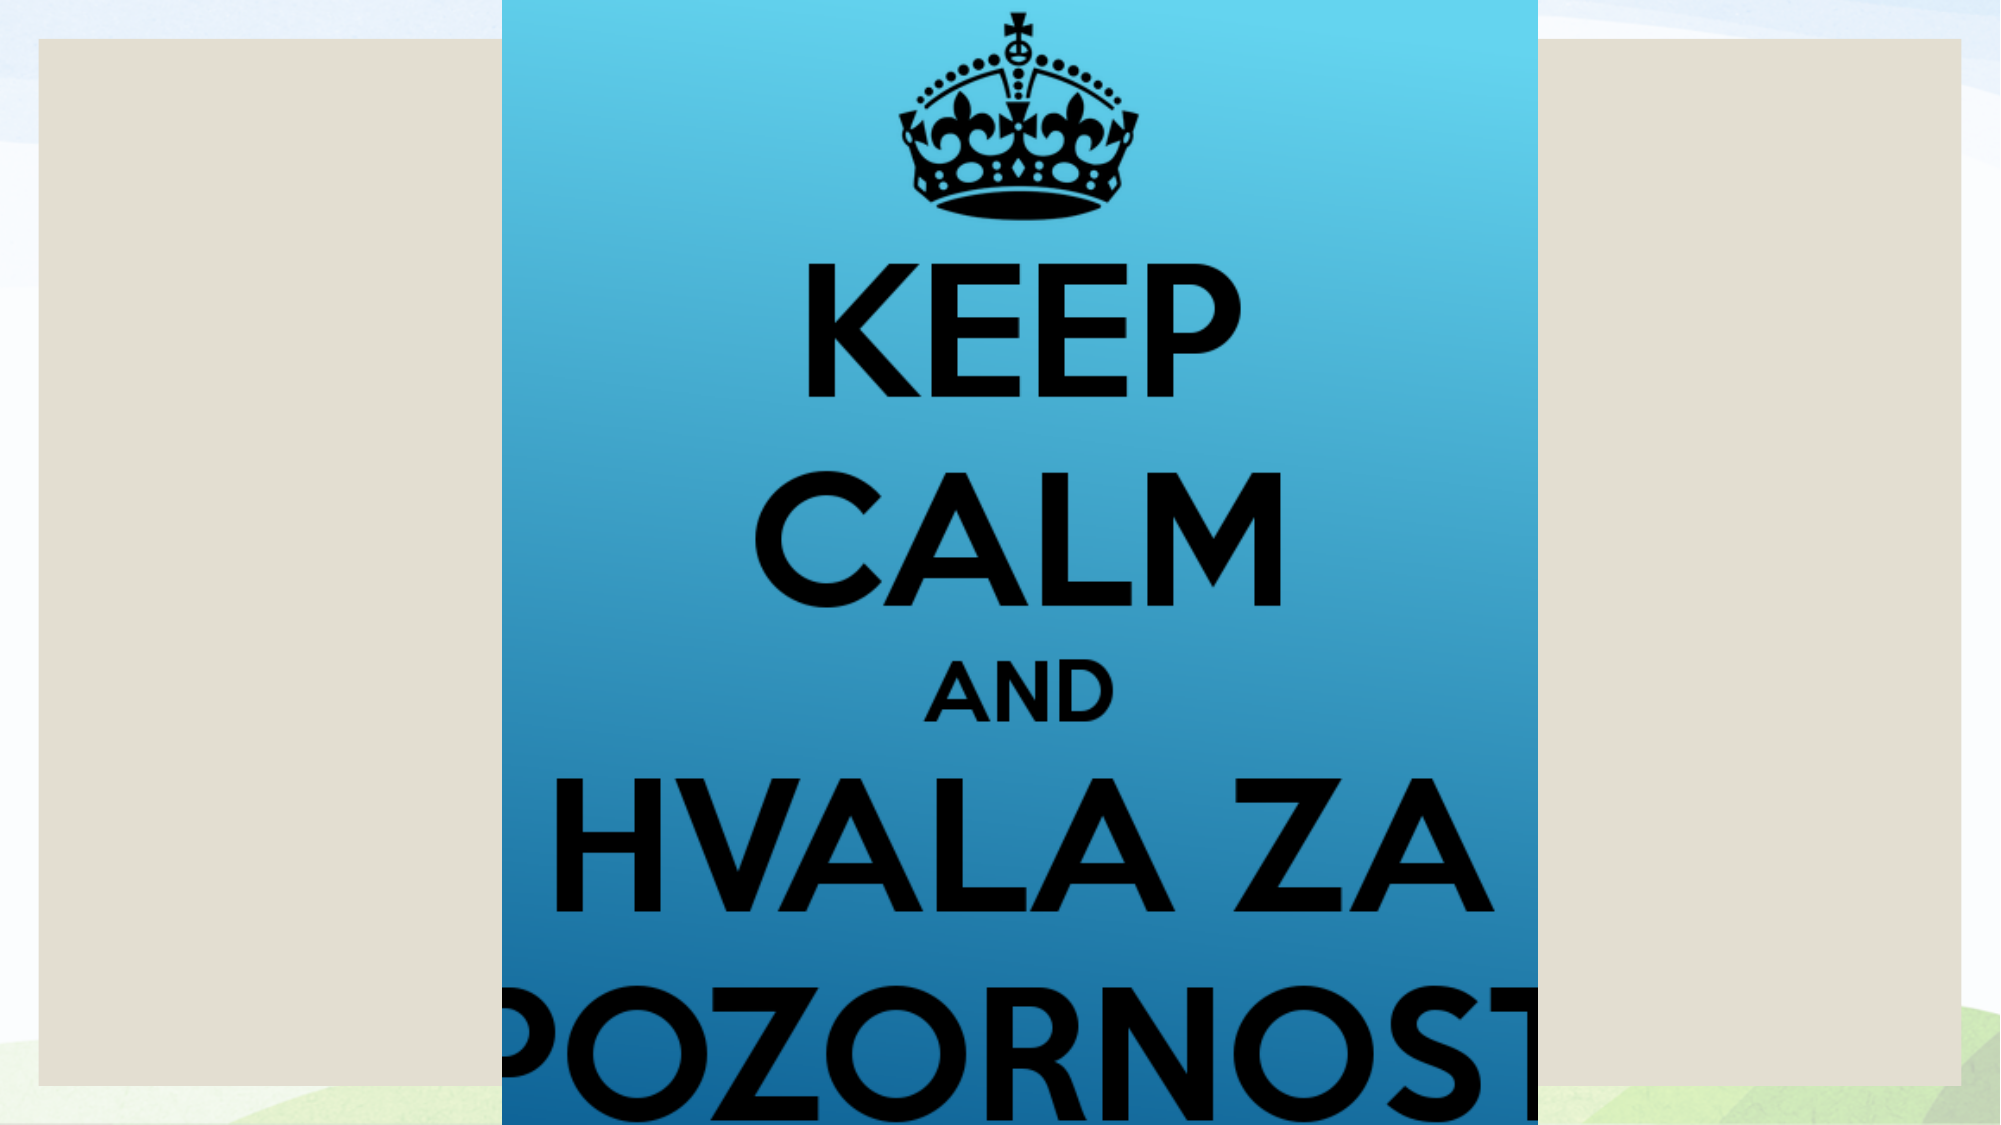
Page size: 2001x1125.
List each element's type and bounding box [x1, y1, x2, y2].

picture [502, 0, 1538, 1125]
